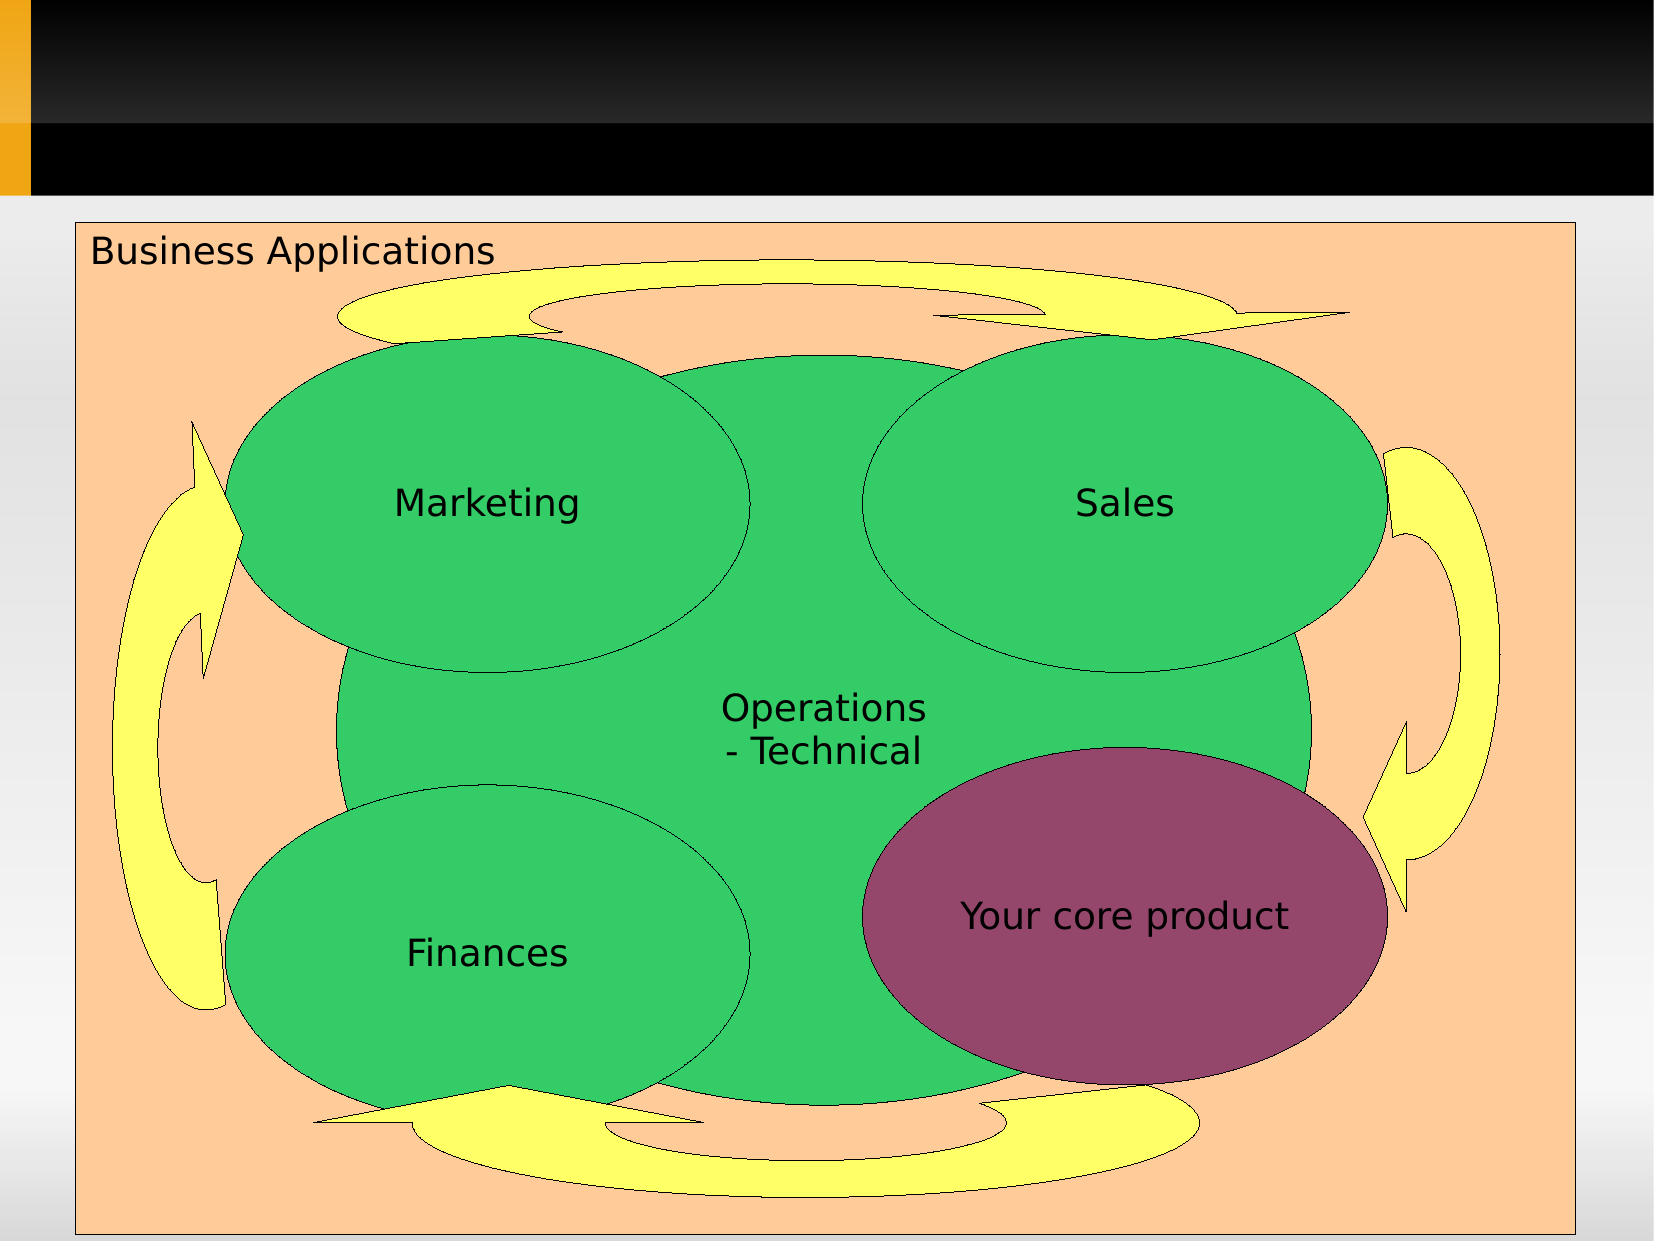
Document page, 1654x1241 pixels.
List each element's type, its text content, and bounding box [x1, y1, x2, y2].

picture [0, 0, 1654, 1241]
text_box [1363, 447, 1501, 912]
text_box Sales [862, 335, 1388, 673]
text_box Business Applications [75, 222, 1576, 1235]
title [76, 7, 1565, 200]
text_box Operations - Technical [336, 355, 1312, 1106]
text_box [112, 421, 244, 1010]
text_box [313, 1085, 1200, 1198]
text_box Your core product [862, 747, 1388, 1085]
text_box Marketing [225, 336, 751, 673]
text_box [337, 259, 1350, 344]
text_box Finances [225, 784, 751, 1109]
